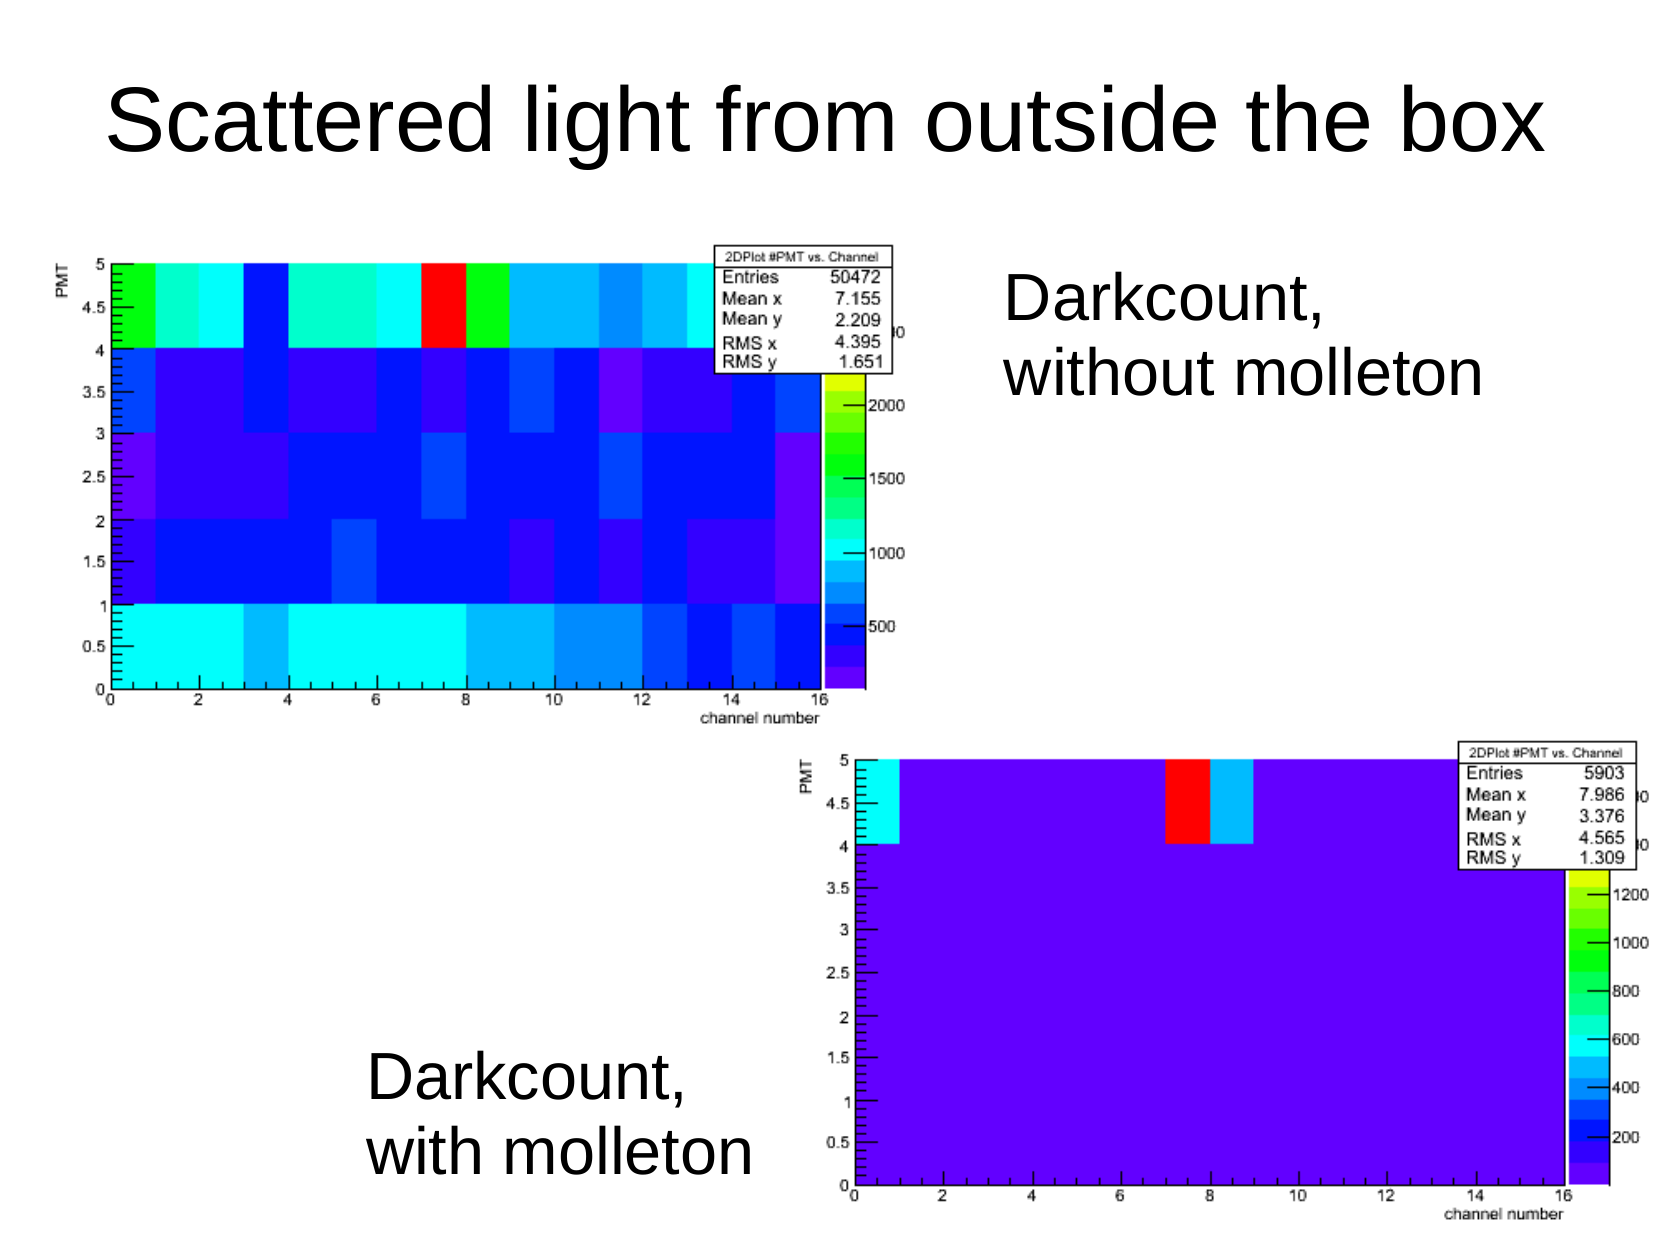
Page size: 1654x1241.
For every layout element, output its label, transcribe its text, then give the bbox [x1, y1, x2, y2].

list Darkcount, without molleton [933, 259, 1583, 431]
picture [23, 212, 1654, 1238]
list Darkcount, with molleton [295, 1039, 815, 1205]
title Scattered light from outside the box [82, 49, 1571, 189]
